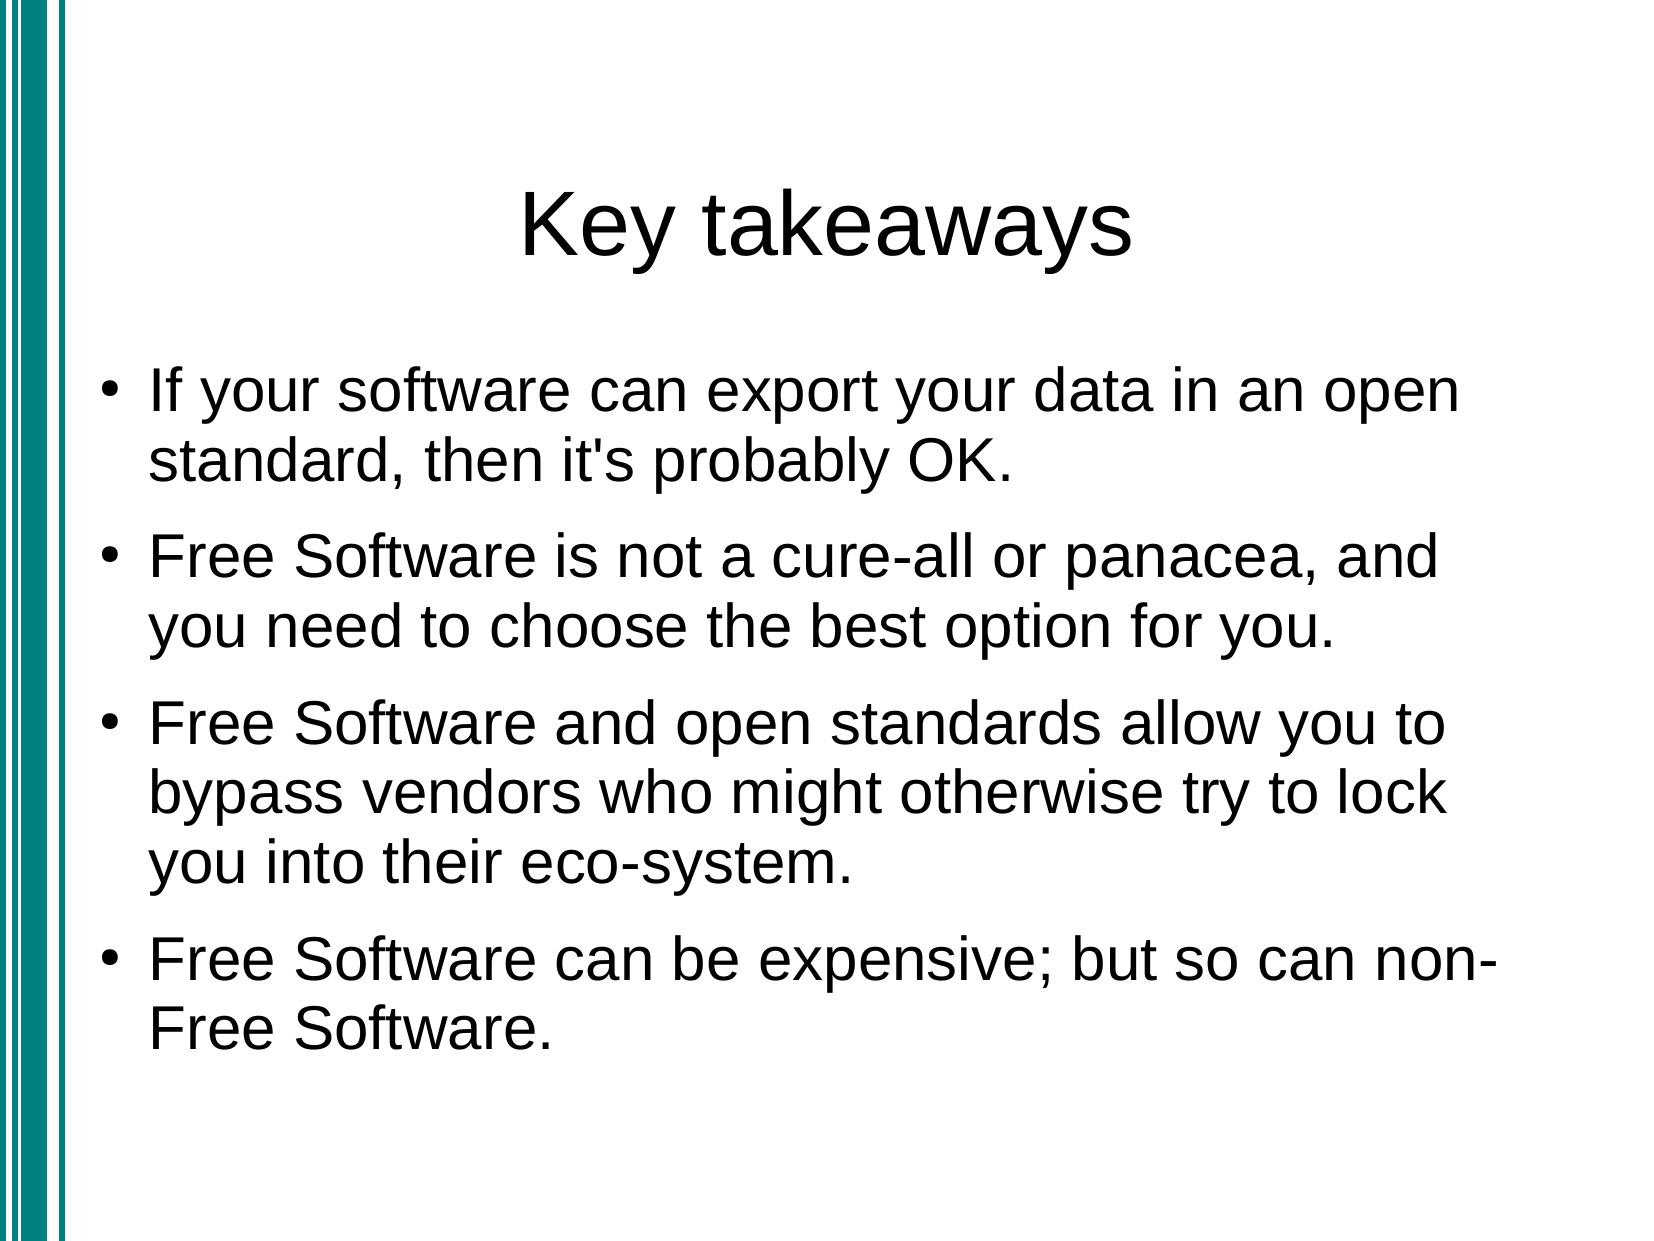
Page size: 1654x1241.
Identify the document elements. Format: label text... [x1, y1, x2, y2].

list If your software can export your data in an open standard, then it's probably OK. Free Software is not a cure-all or panacea, and you need to choose the best option for you. Free Software and open standards allow you to bypass vendors who might otherwise try to lock you into their eco-system. Free Software can be expensive; but so can non-Free Software. [82, 355, 1538, 1075]
title Key takeaways [82, 120, 1571, 328]
